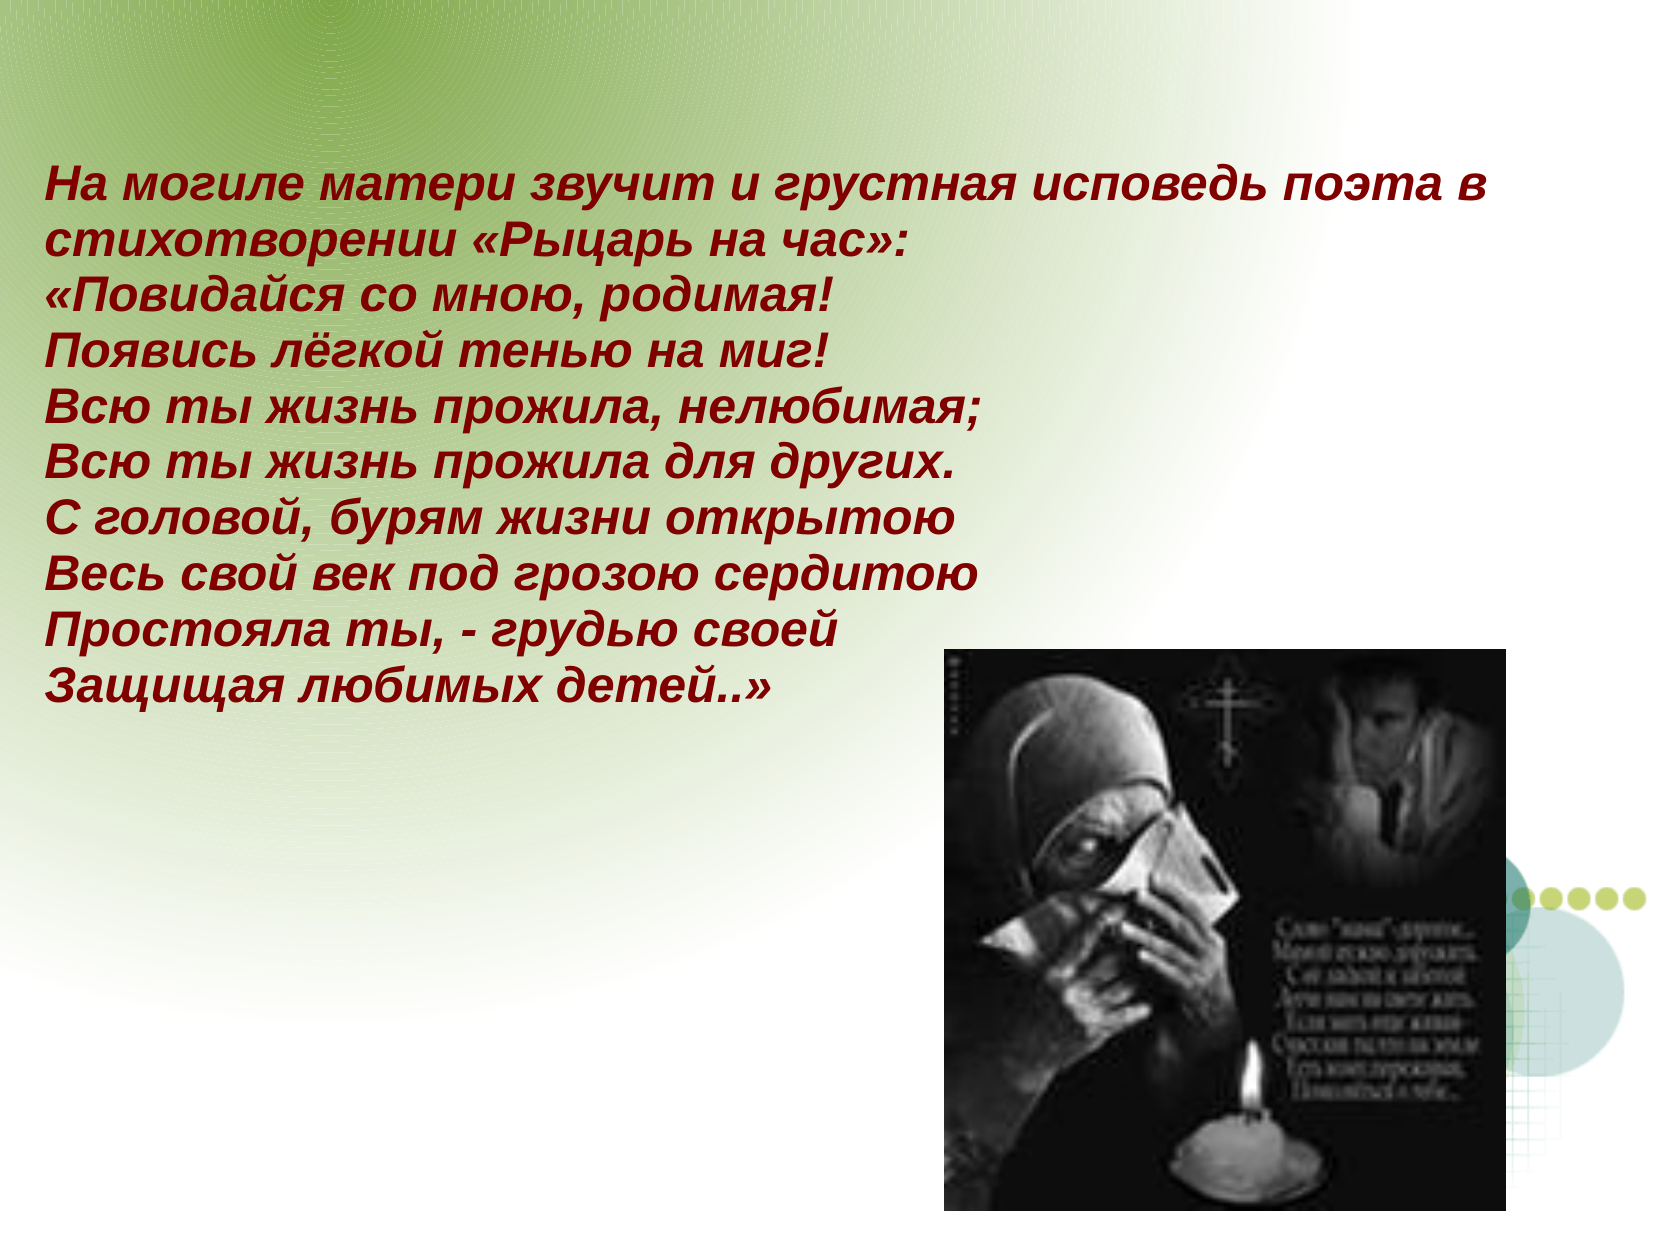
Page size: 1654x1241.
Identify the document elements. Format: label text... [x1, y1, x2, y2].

text_box На могиле матери звучит и грустная исповедь поэта в стихотворении «Рыцарь на час»: «Повидайся со мною, родимая! Появись лёгкой тенью на миг! Всю ты жизнь прожила, нелюбимая; Всю ты жизнь прожила для других. С головой, бурям жизни открытою Весь свой век под грозою сердитою Простояла ты, - грудью своей Защищая любимых детей..» [29, 147, 1595, 733]
picture [944, 649, 1654, 1211]
